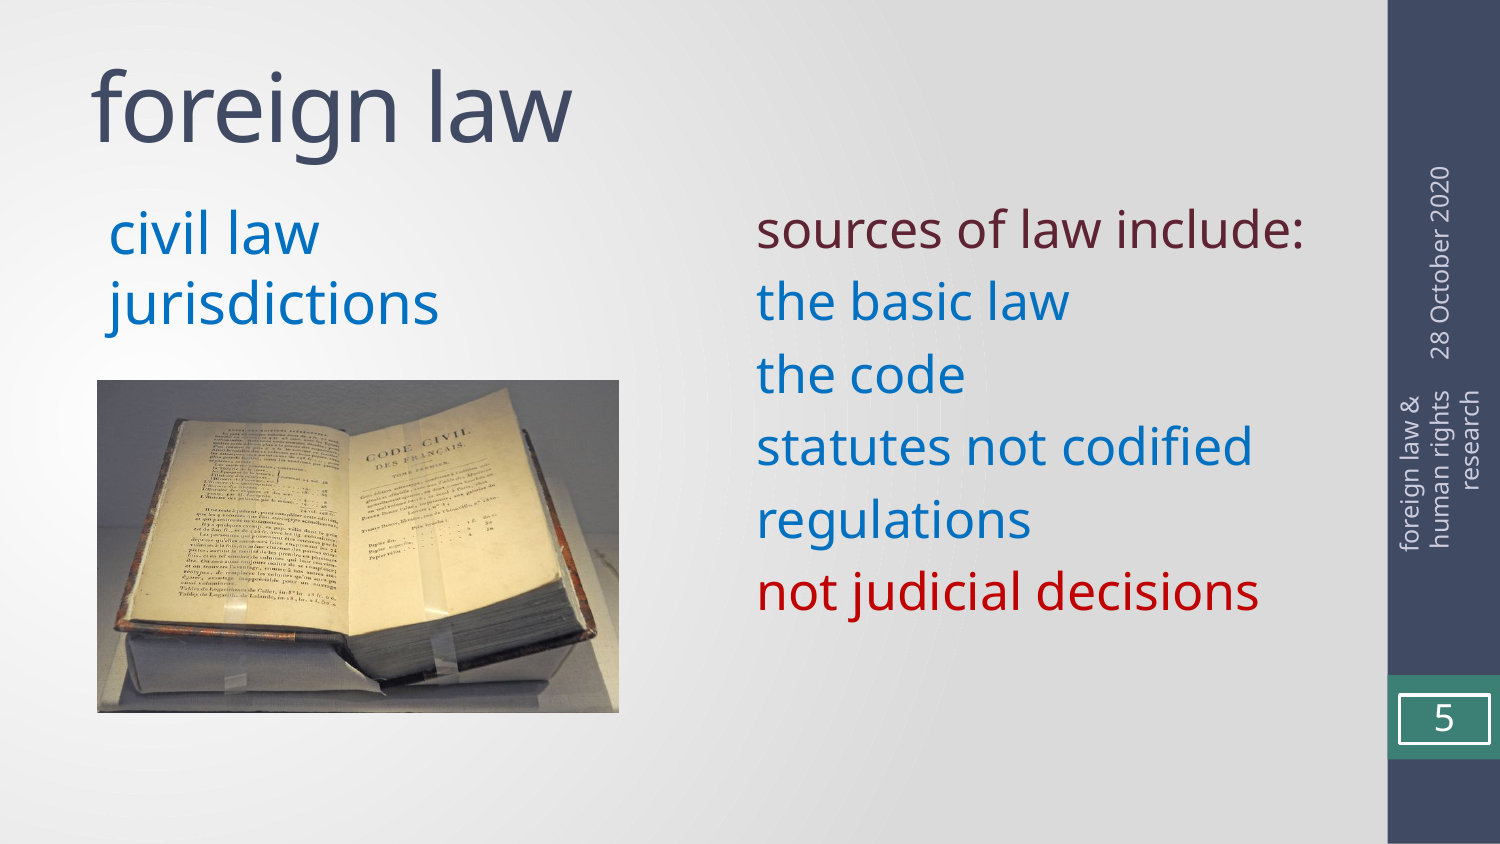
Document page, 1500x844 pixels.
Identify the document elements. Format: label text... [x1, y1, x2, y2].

slide_number 28 October 2020 [1408, 75, 1469, 375]
footer foreign law & human rights research [1408, 375, 1469, 667]
list civil law jurisdictions [75, 188, 675, 754]
list sources of law include: the basic law the code statutes not codified regulations not judicial decisions [725, 188, 1325, 754]
title foreign law [75, 33, 1325, 175]
picture [97, 380, 619, 713]
slide_number <number> [1399, 695, 1490, 744]
